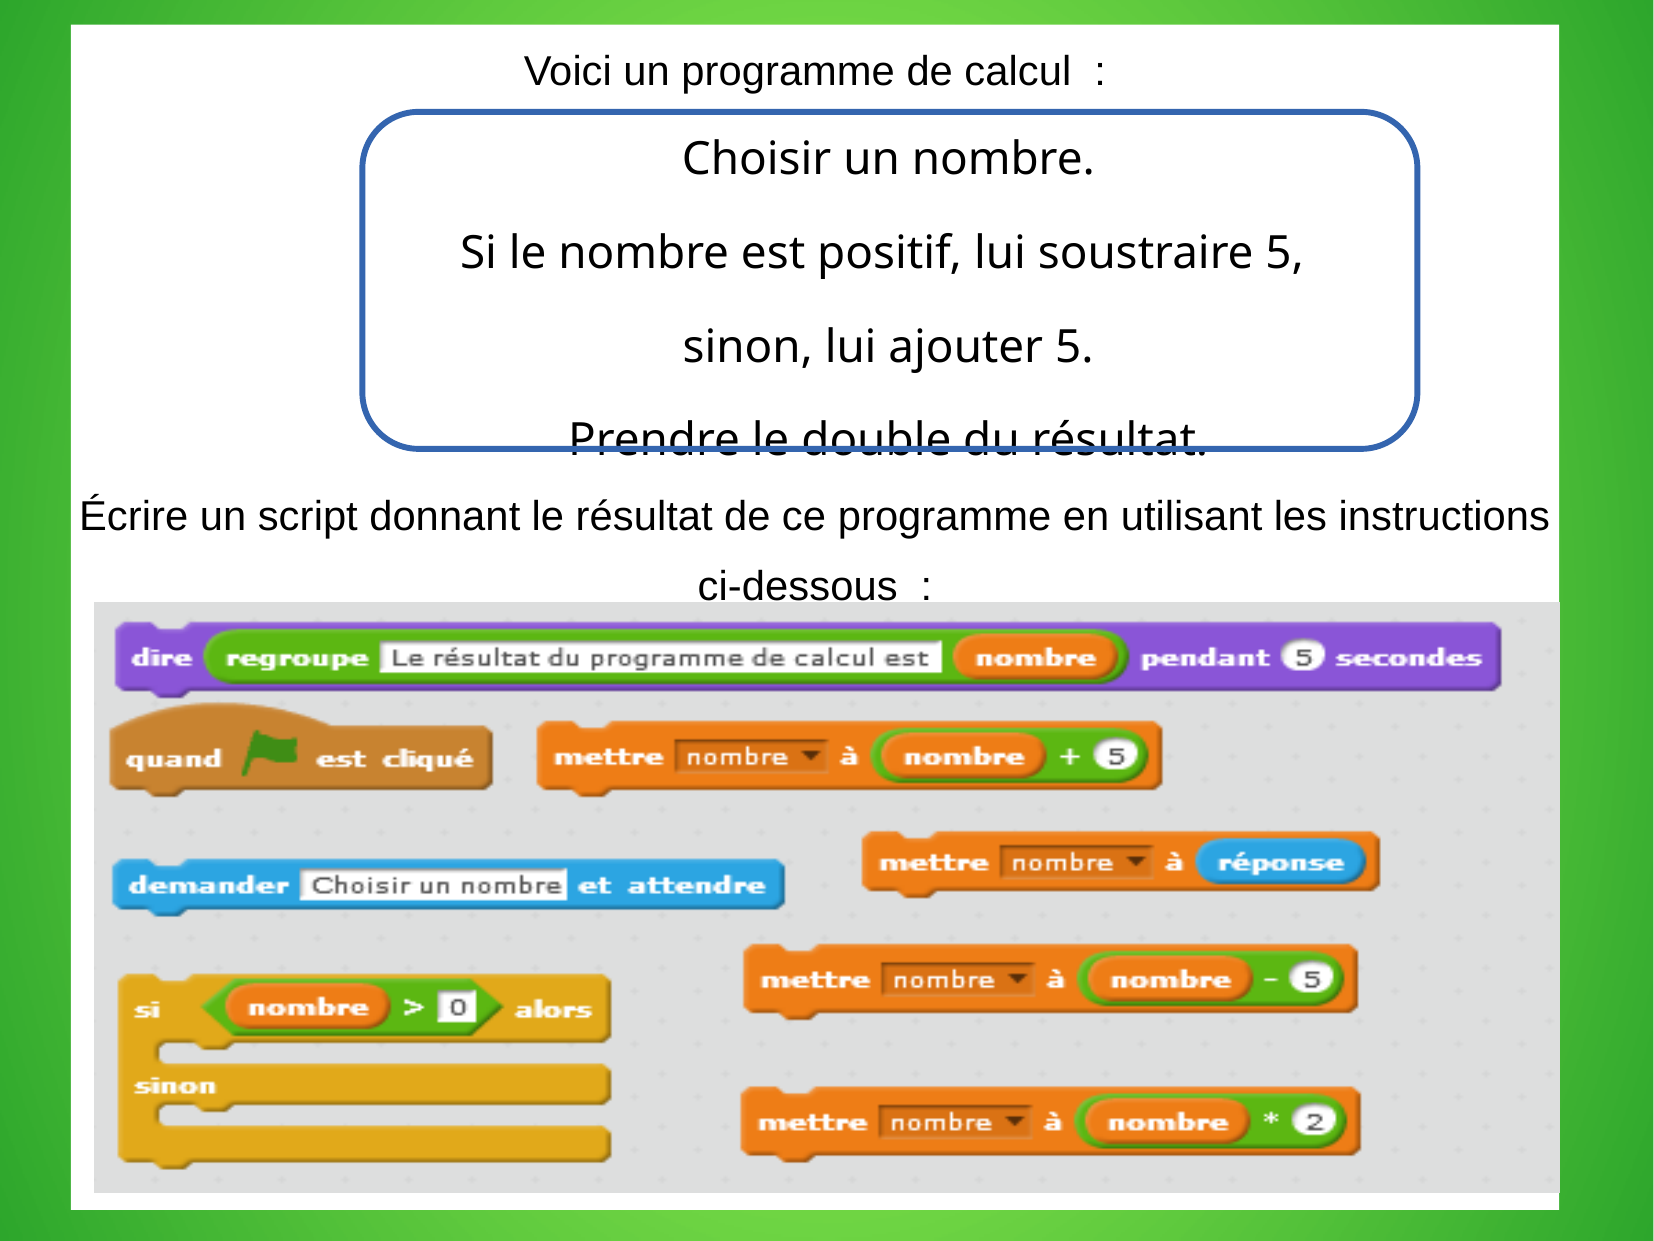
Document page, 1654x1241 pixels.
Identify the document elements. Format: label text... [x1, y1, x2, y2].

subtitle Voici un programme de calcul : Choisir un nombre. Si le nombre est positif, lui soustraire 5, sinon, lui ajouter 5. Prendre le double du résultat. Écrire un script donnant le résultat de ce programme en utilisant les instructions ci-dessous : [70, 45, 1560, 1189]
picture [0, 0, 1654, 1241]
